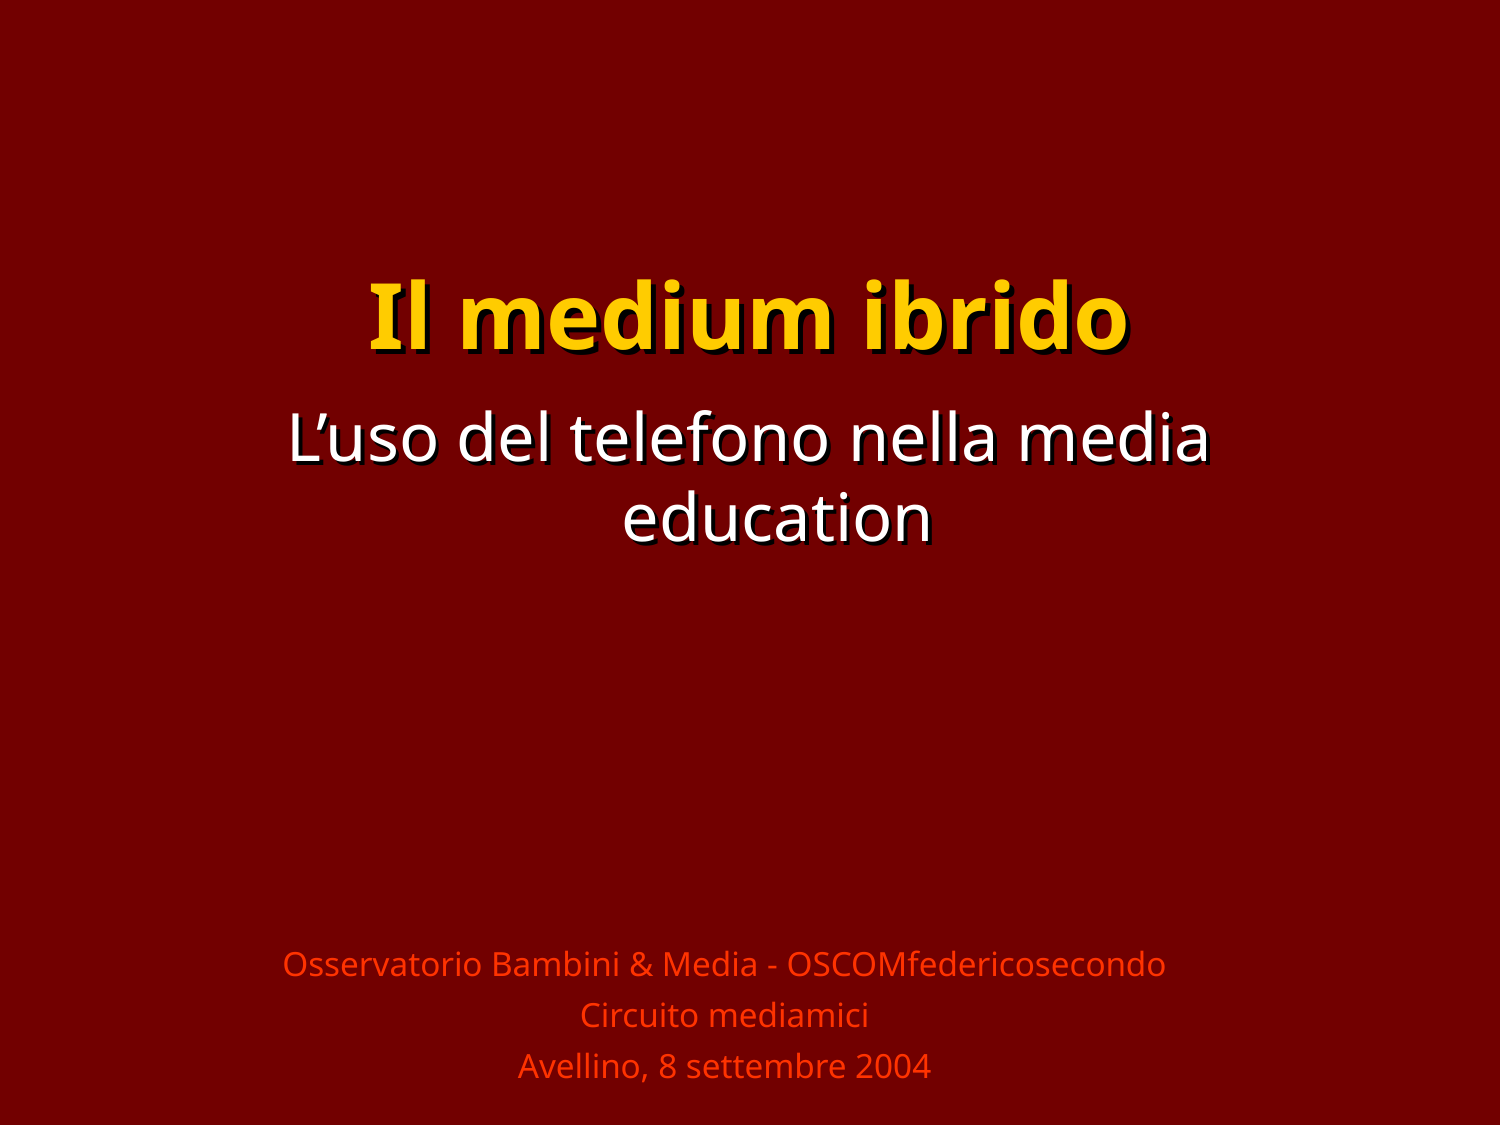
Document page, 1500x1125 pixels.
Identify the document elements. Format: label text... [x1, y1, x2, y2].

text_box L’uso del telefono nella media education [225, 388, 1275, 600]
text_box Il medium ibrido [137, 250, 1362, 375]
text_box Osservatorio Bambini & Media - OSCOMfedericosecondo Circuito mediamici Avellino, 8 settembre 2004 [0, 881, 1450, 1125]
